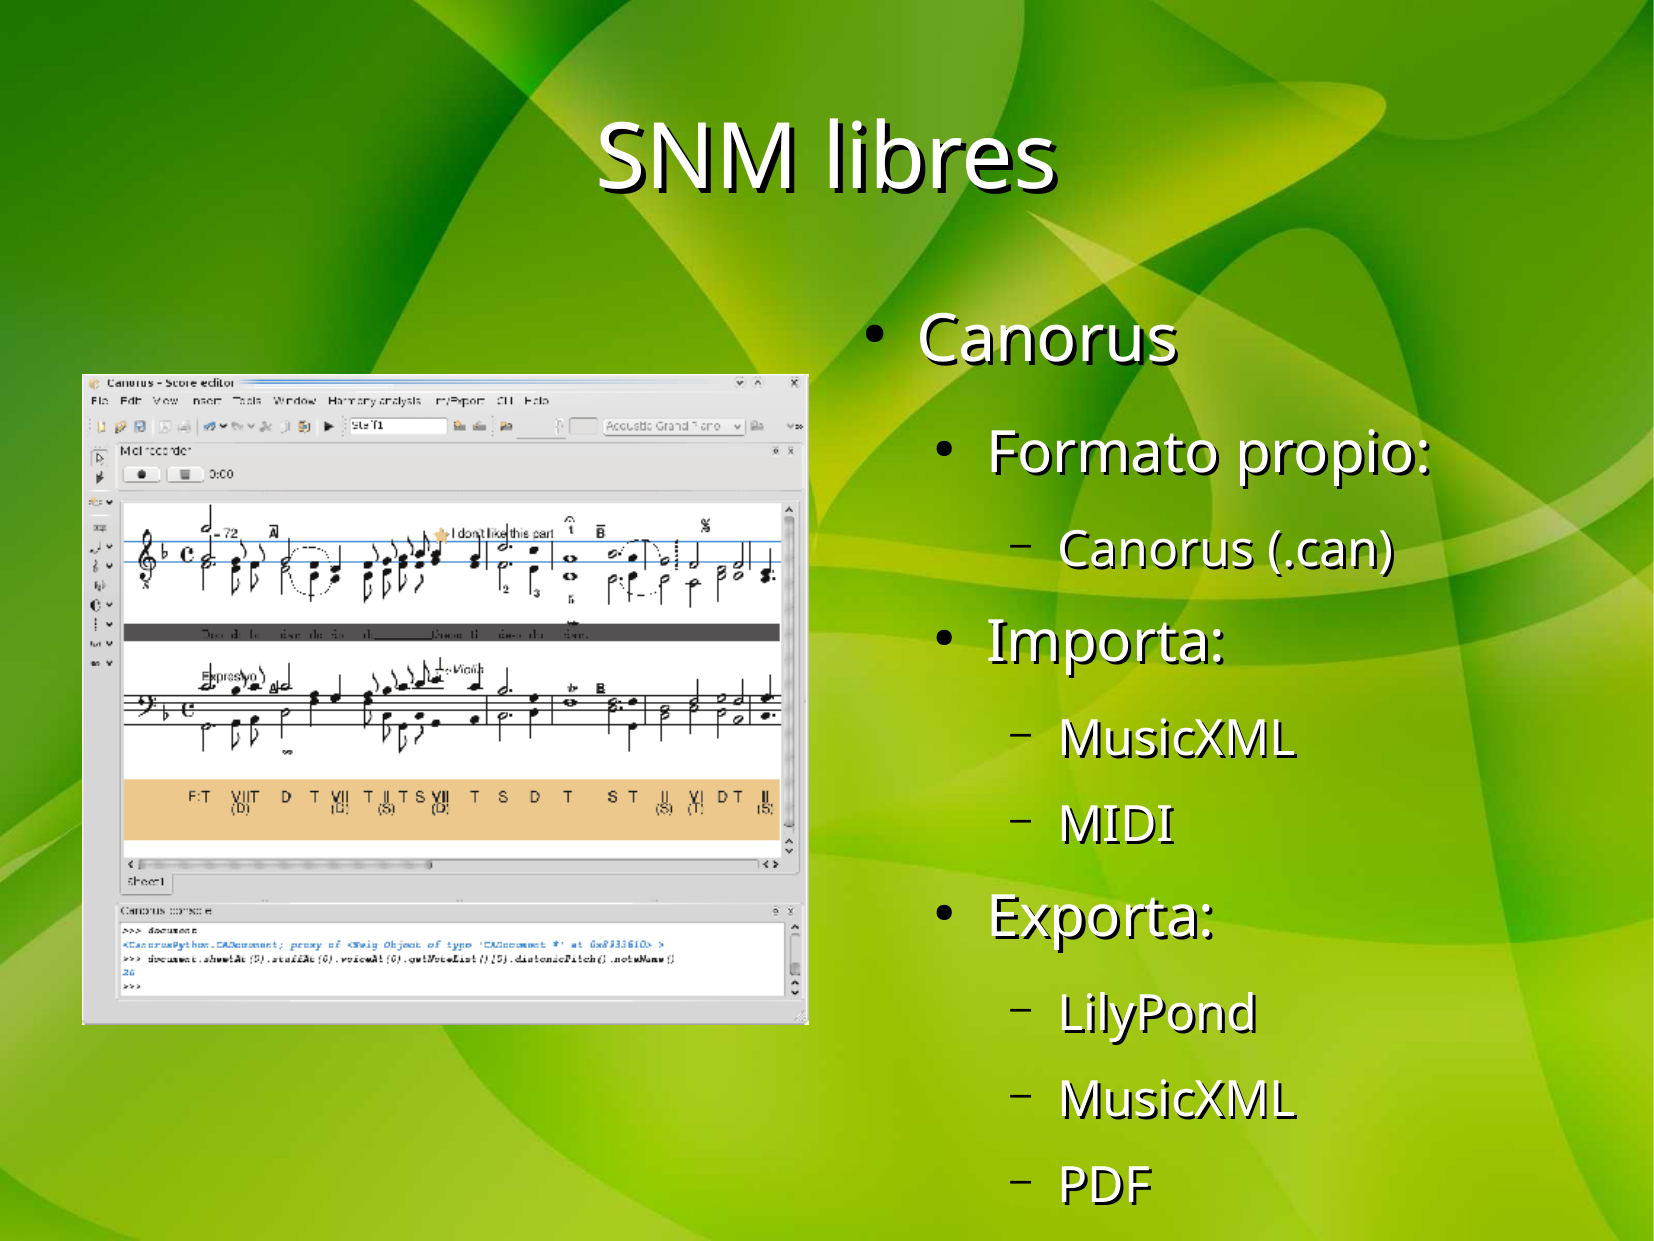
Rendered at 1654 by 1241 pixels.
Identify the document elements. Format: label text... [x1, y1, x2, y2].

title SNM libres [82, 49, 1571, 257]
picture [0, 0, 1654, 1241]
list Canorus Formato propio: Canorus (.can) Importa: MusicXML MIDI Exporta: LilyPond MusicXML PDF SVG [845, 290, 1572, 1186]
